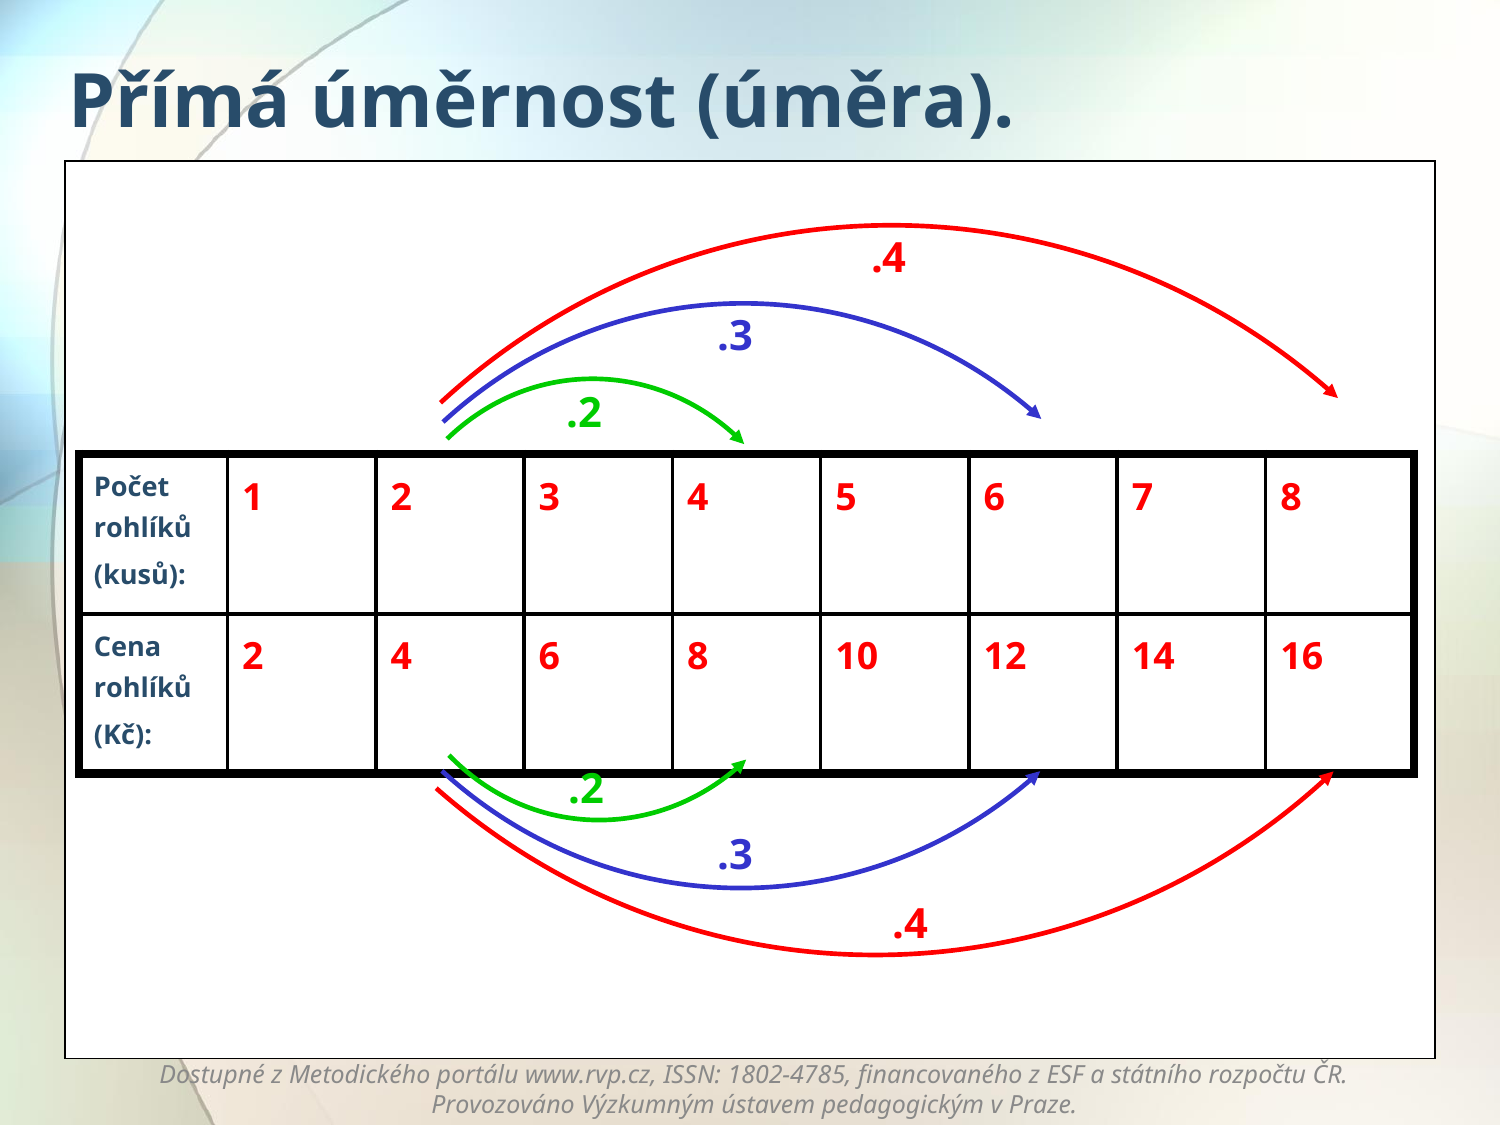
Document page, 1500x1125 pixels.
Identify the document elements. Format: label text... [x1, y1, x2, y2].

text_box [64, 160, 1436, 1059]
table_header 6 [971, 458, 1115, 612]
table_header 5 [822, 458, 967, 612]
table_cell 8 [674, 616, 819, 769]
table_cell 2 [229, 616, 374, 769]
table_header 4 [674, 458, 819, 612]
text_box .3 [702, 817, 833, 889]
table_header 3 [526, 458, 671, 612]
picture [0, 0, 1500, 1125]
text_box .4 [856, 220, 987, 291]
title Přímá úměrnost (úměra). [53, 31, 1379, 182]
text_box .2 [551, 375, 717, 447]
table_cell Cena rohlíků (Kč): [83, 616, 226, 769]
table_cell 16 [1267, 616, 1410, 769]
table_cell 4 [378, 616, 522, 769]
table_header 1 [229, 458, 374, 612]
table_header 2 [378, 458, 522, 612]
table_cell 6 [526, 616, 671, 769]
table_header 7 [1119, 458, 1264, 612]
table_cell 10 [822, 616, 967, 769]
text_box .3 [702, 297, 833, 369]
table_header Počet rohlíků (kusů): [83, 458, 226, 612]
text_box .2 [553, 751, 720, 823]
table_header 8 [1267, 458, 1410, 612]
text_box .4 [877, 886, 1008, 958]
table_cell 14 [1119, 616, 1264, 769]
table_cell 12 [971, 616, 1115, 769]
